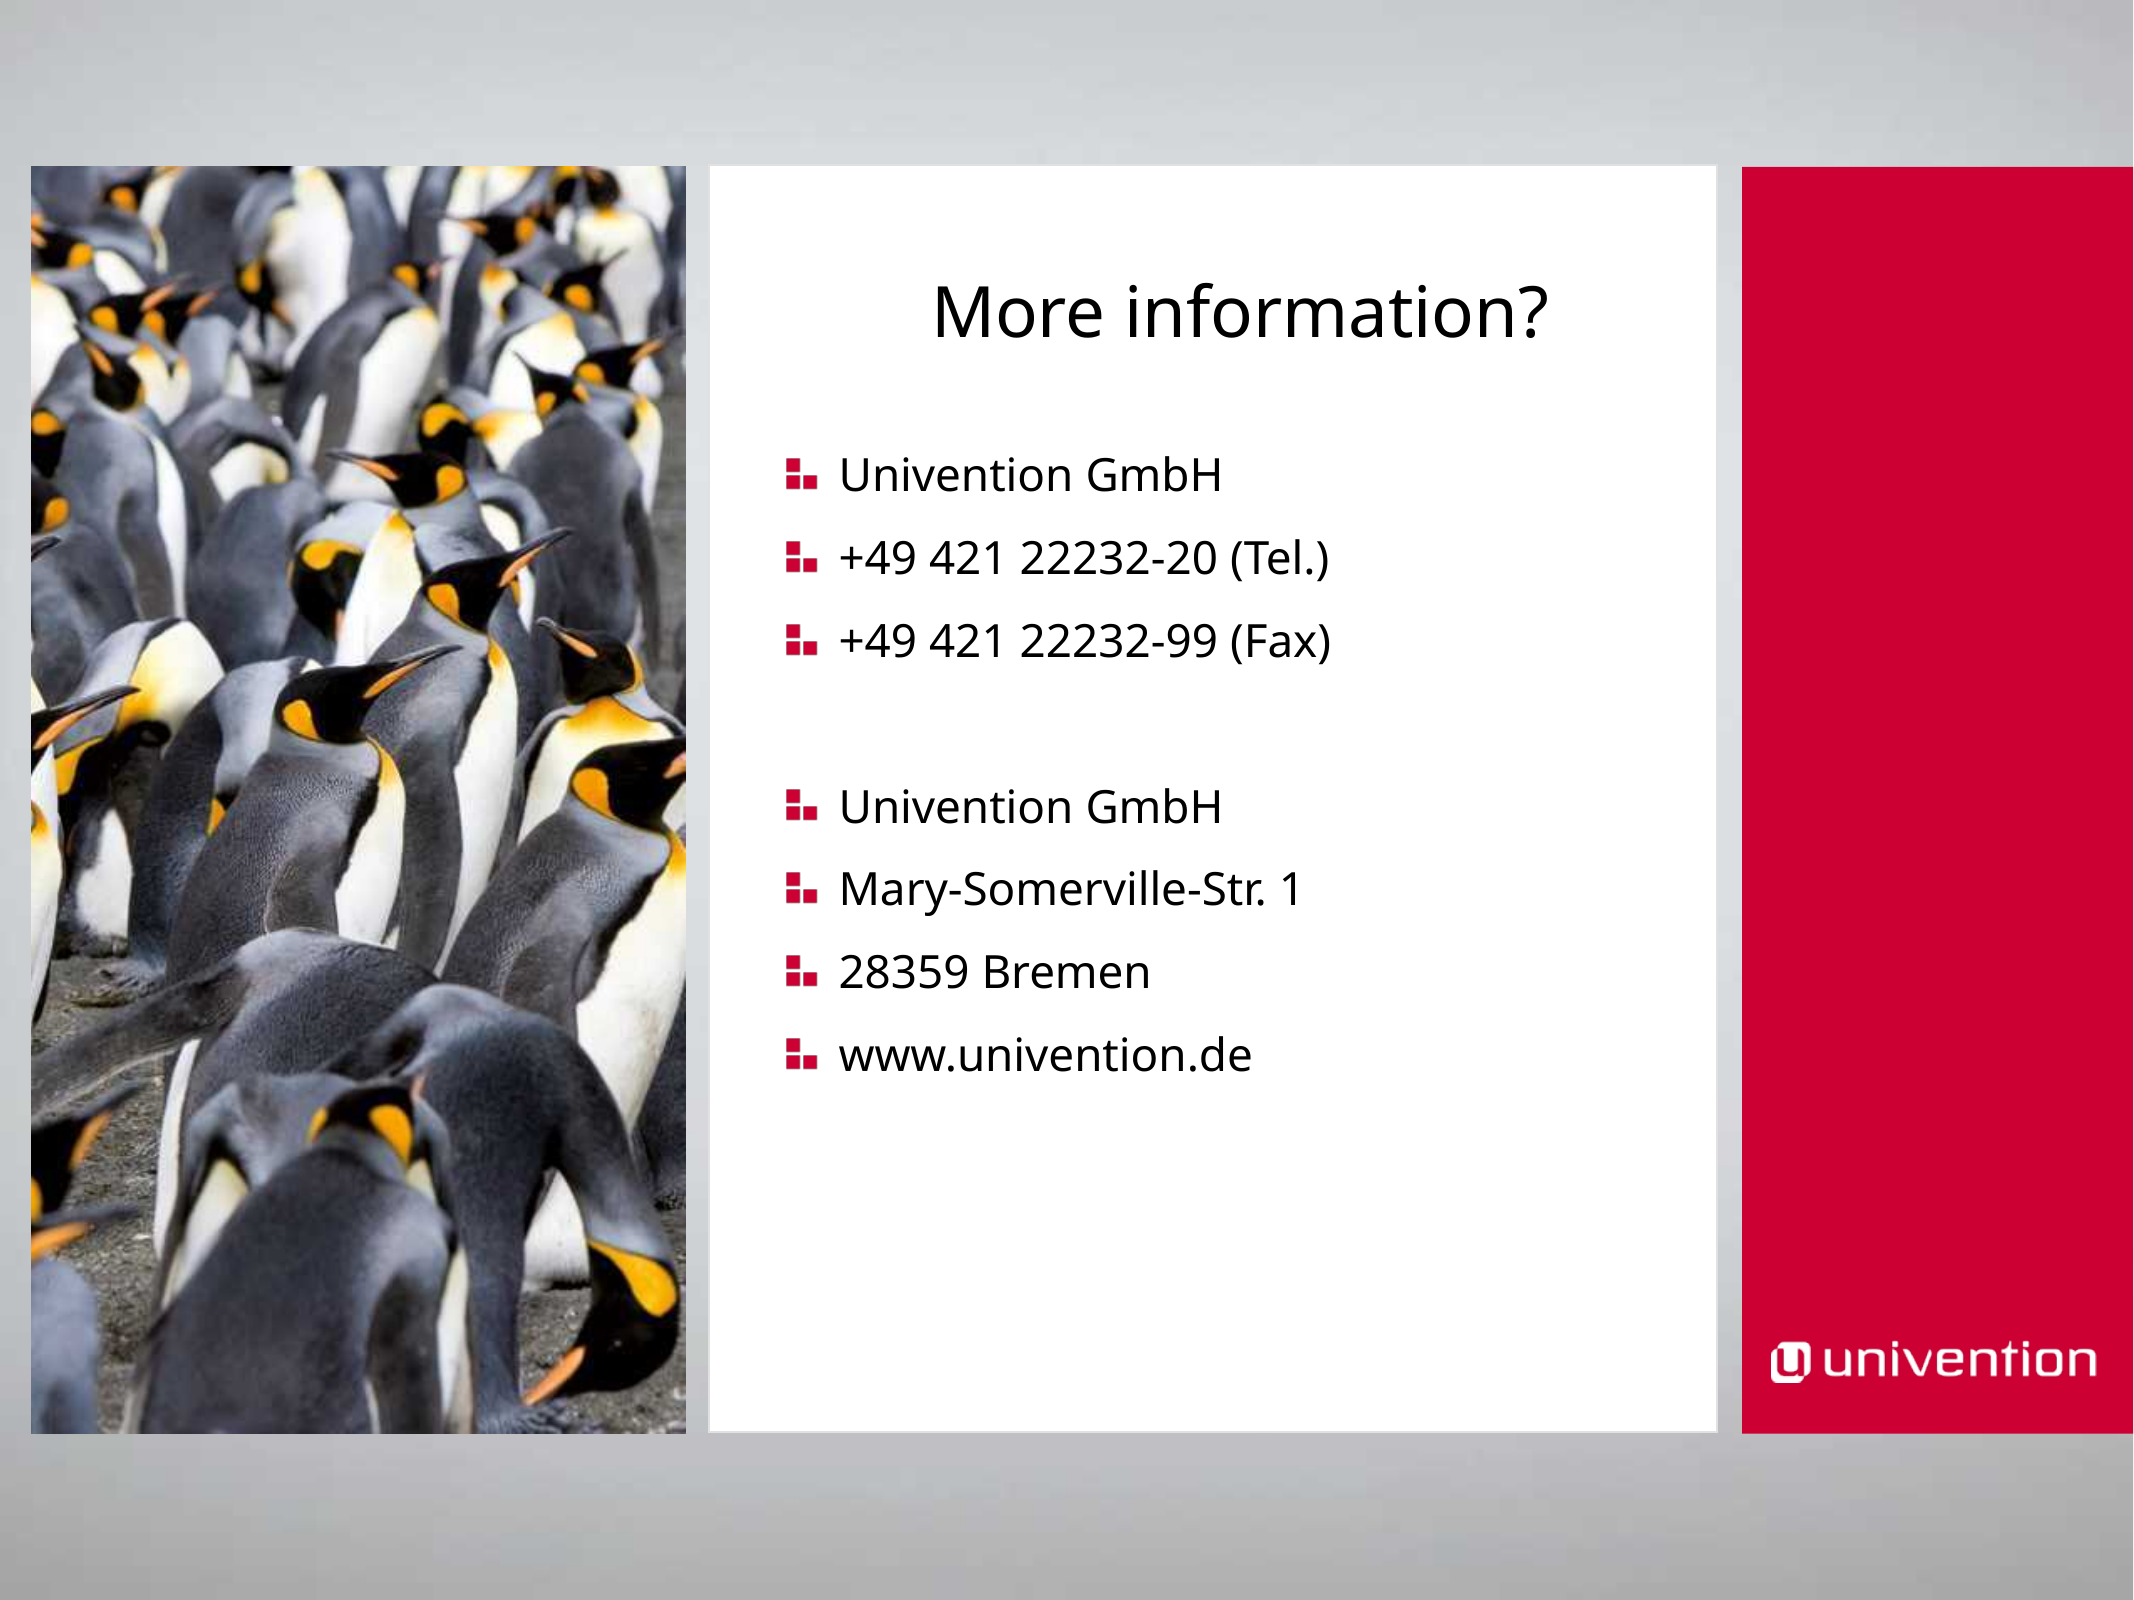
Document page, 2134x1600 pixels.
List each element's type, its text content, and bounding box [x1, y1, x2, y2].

list Univention GmbH +49 421 22232-20 (Tel.) +49 421 22232-99 (Fax) Univention GmbH Mary-Somerville-Str. 1 28359 Bremen www.univention.de [767, 442, 1654, 1329]
picture [0, 0, 2134, 1600]
picture [1771, 1340, 2097, 1383]
title More information? [472, 236, 2008, 384]
